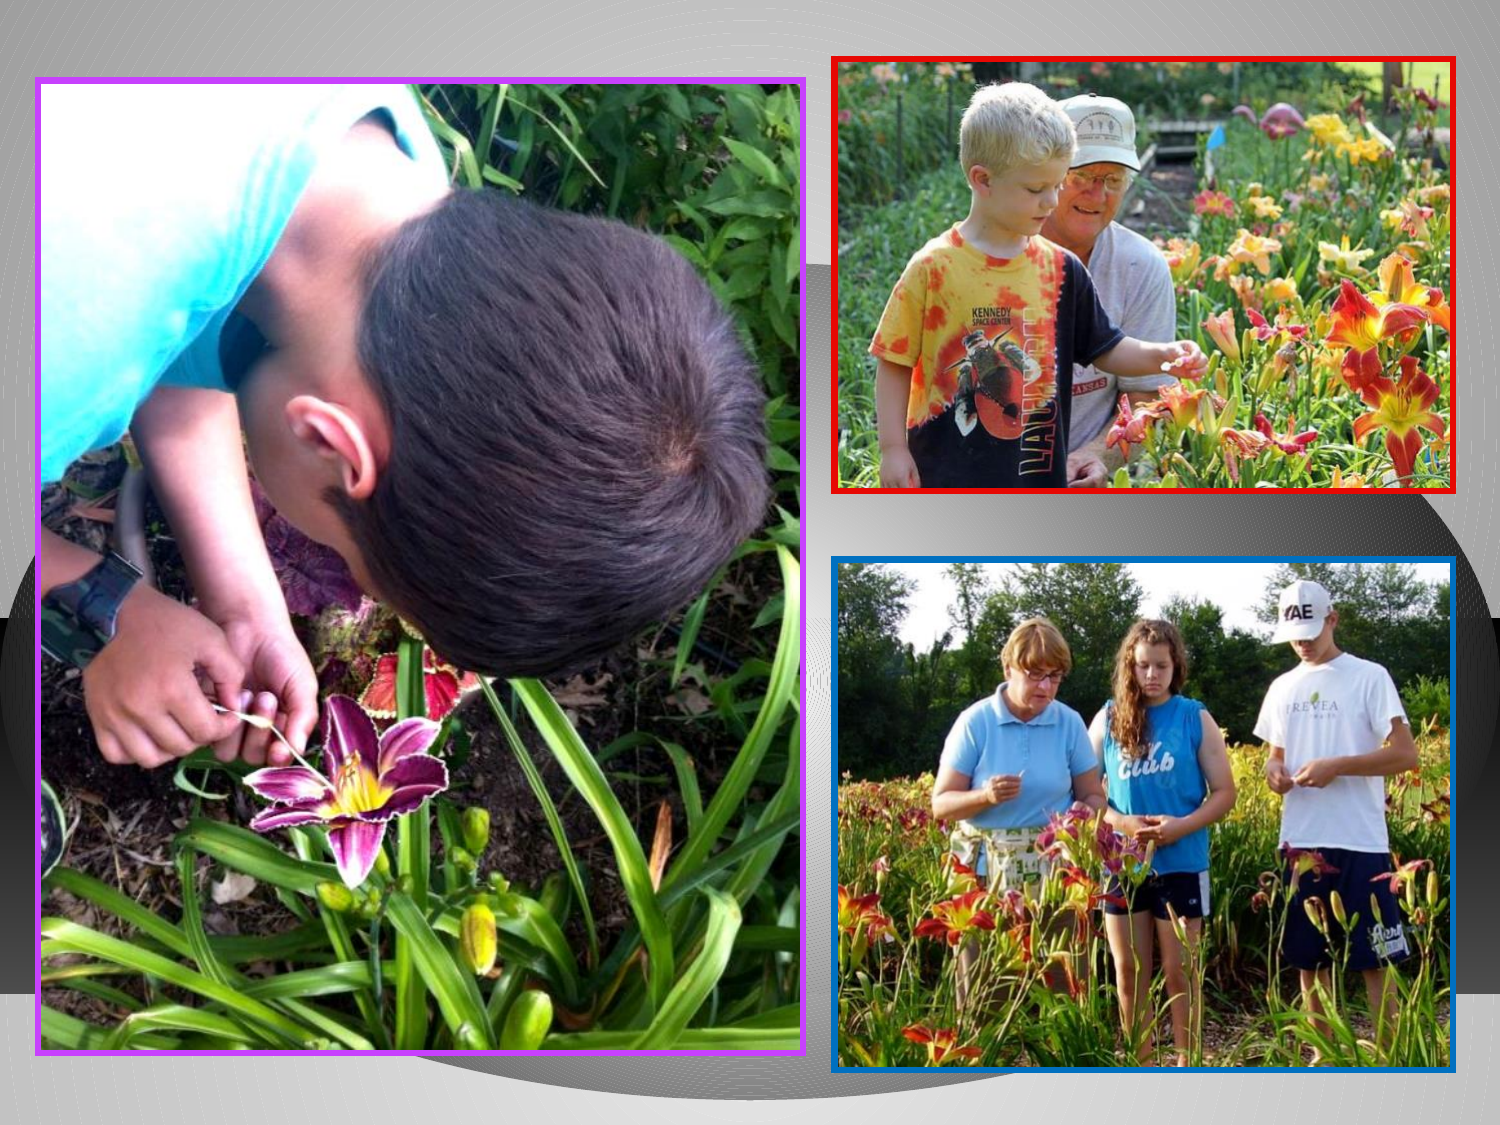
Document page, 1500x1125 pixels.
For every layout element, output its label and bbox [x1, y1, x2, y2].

picture [837, 62, 1451, 488]
picture [41, 83, 801, 1051]
picture [837, 562, 1451, 1067]
